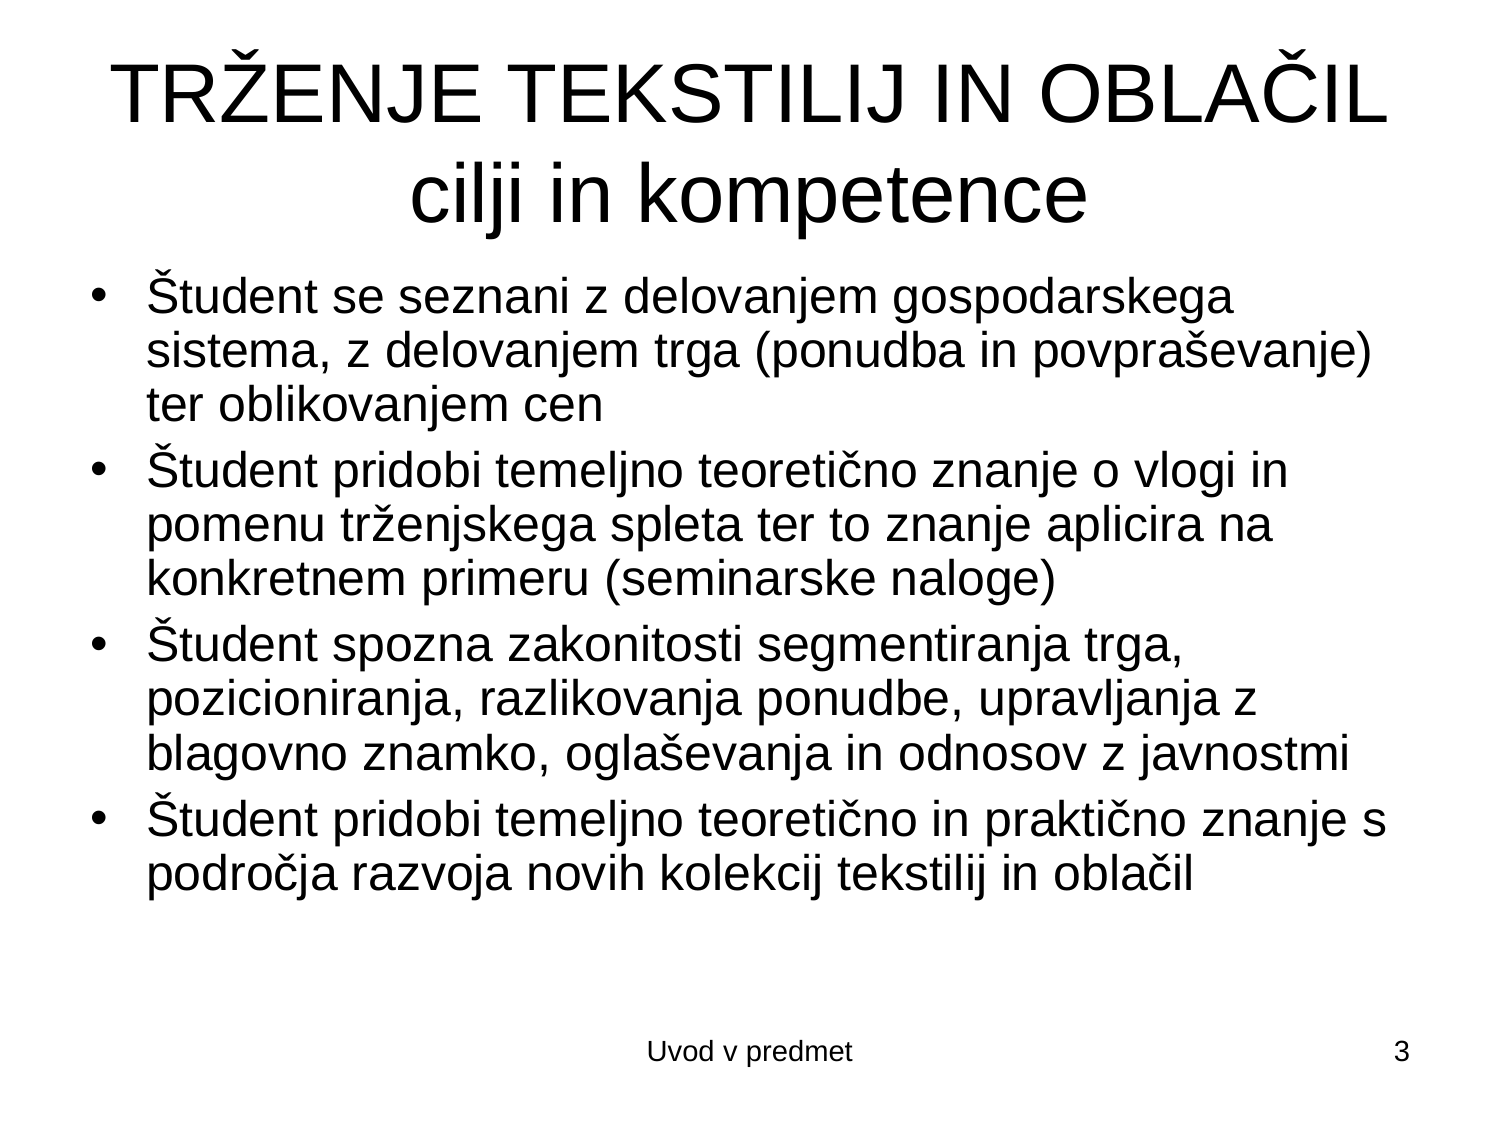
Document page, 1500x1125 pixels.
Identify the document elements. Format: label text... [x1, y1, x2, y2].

text_box <number> [1074, 1024, 1426, 1103]
title TRŽENJE TEKSTILIJ IN OBLAČIL cilji in kompetence [75, 31, 1426, 247]
text_box Uvod v predmet [512, 1024, 988, 1103]
list Študent se seznani z delovanjem gospodarskega sistema, z delovanjem trga (ponudba in povpraševanje) ter oblikovanjem cen Študent pridobi temeljno teoretično znanje o vlogi in pomenu trženjskega spleta ter to znanje aplicira na konkretnem primeru (seminarske naloge) Študent spozna zakonitosti segmentiranja trga, pozicioniranja, razlikovanja ponudbe, upravljanja z blagovno znamko, oglaševanja in odnosov z javnostmi Študent pridobi temeljno teoretično in praktično znanje s področja razvoja novih kolekcij tekstilij in oblačil [75, 262, 1426, 1006]
